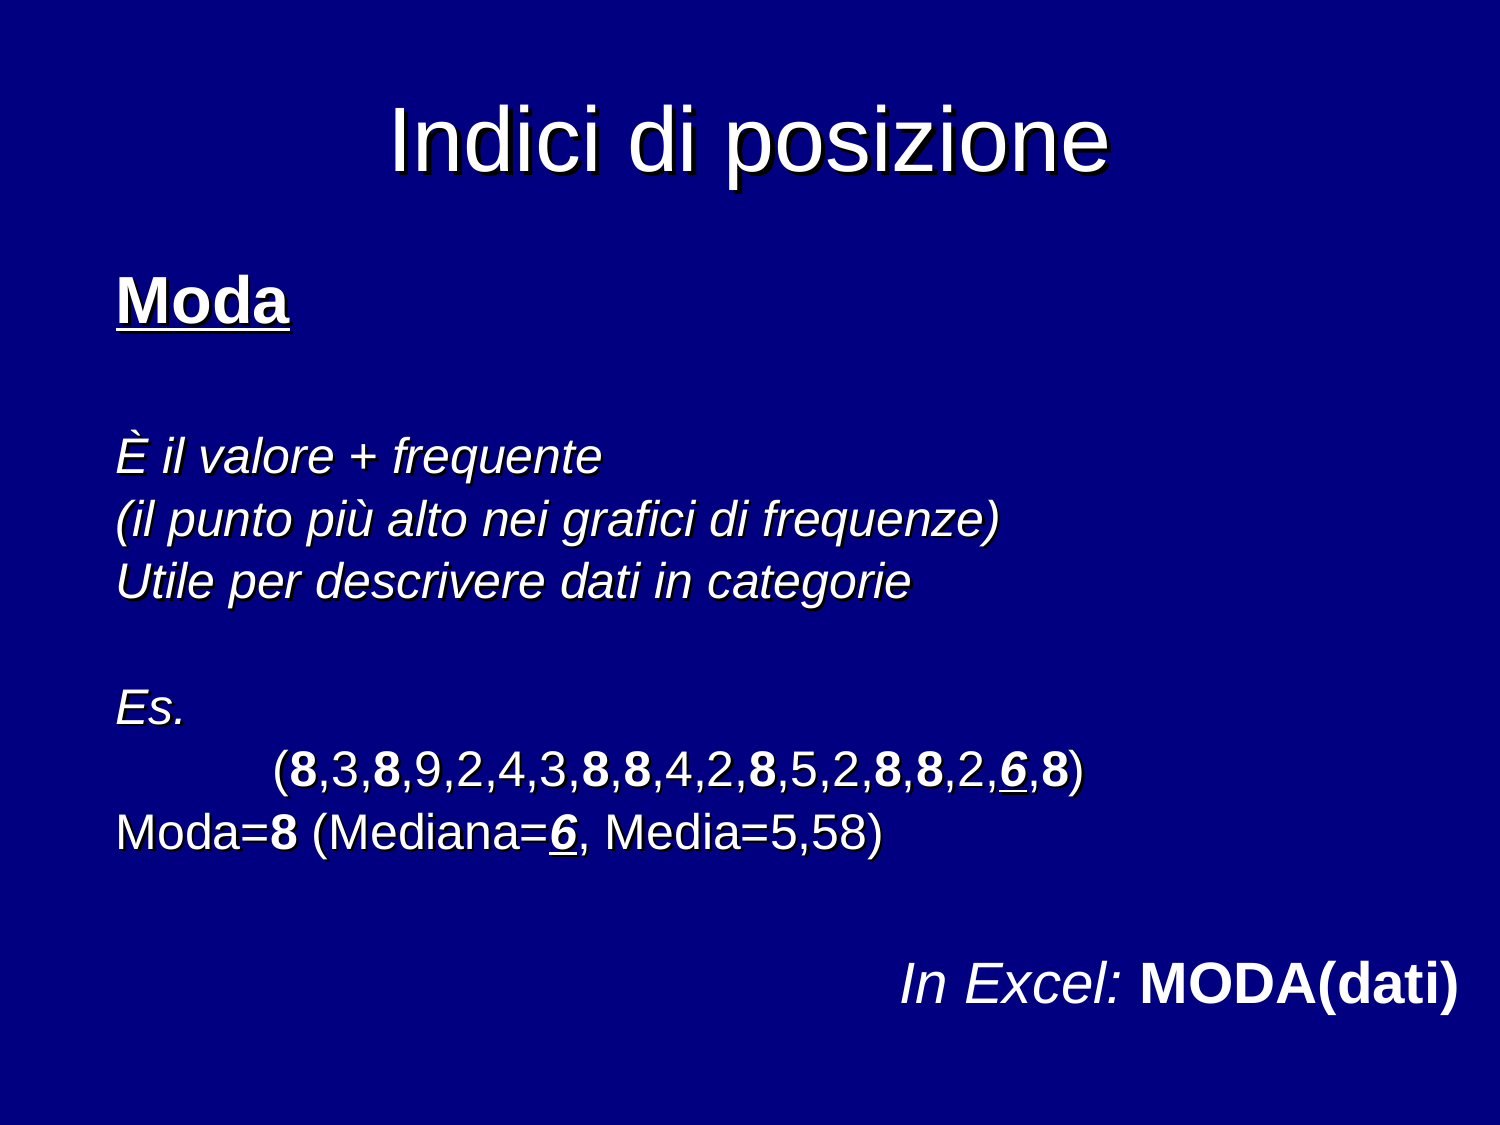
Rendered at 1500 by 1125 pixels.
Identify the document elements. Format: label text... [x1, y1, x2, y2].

title Indici di posizione [75, 45, 1426, 234]
list Moda È il valore + frequente (il punto più alto nei grafici di frequenze) Utile per descrivere dati in categorie Es. (8,3,8,9,2,4,3,8,8,4,2,8,5,2,8,8,2,6,8) Moda=8 (Mediana=6, Media=5,58) [100, 262, 1258, 961]
text_box In Excel: MODA(dati) [162, 937, 1475, 1063]
